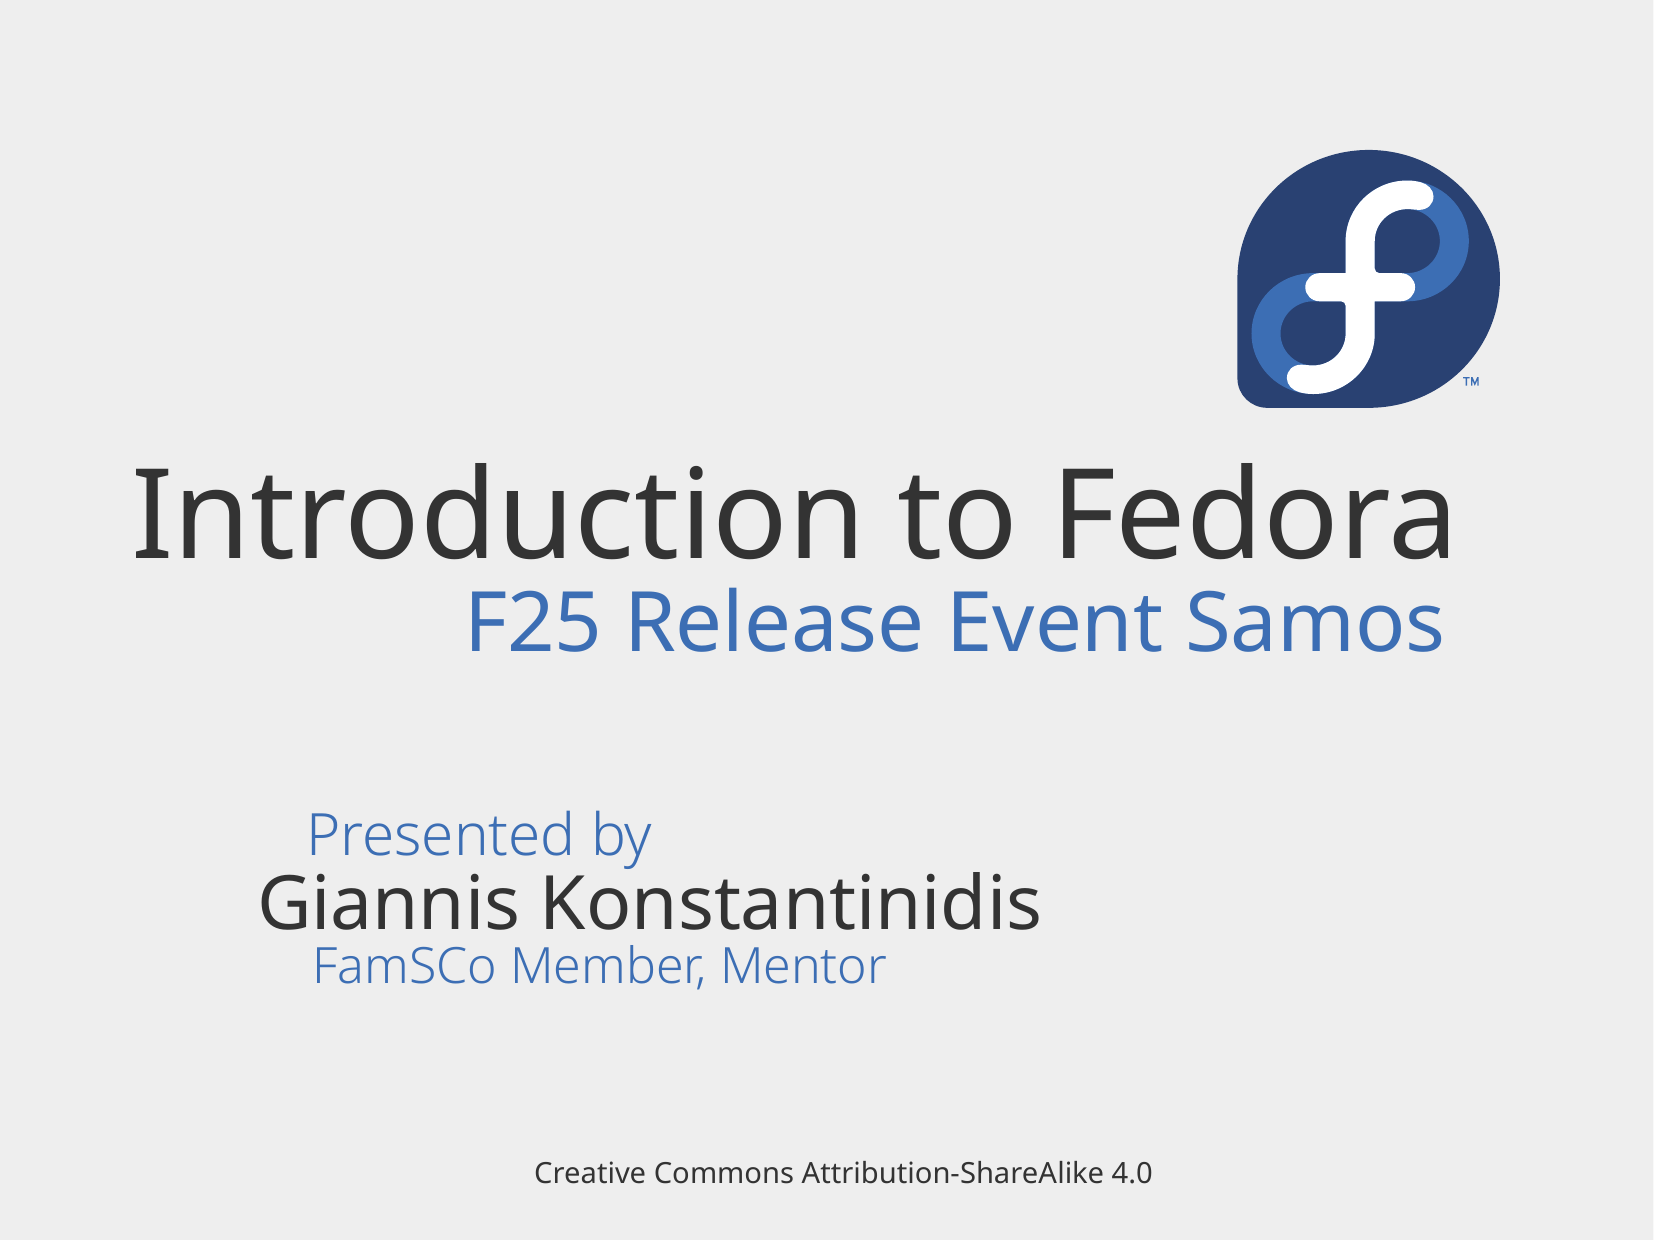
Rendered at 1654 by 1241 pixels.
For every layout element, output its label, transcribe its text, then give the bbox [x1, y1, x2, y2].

text_box Giannis Konstantinidis [242, 841, 1134, 949]
text_box Presented by [291, 785, 696, 872]
text_box Introduction to Fedora [37, 417, 1475, 613]
text_box Creative Commons Attribution-ShareAlike 4.0 [36, 1144, 1651, 1240]
picture [1237, 149, 1500, 408]
text_box FamSCo Member, Mentor [297, 922, 1072, 999]
subtitle F25 Release Event Samos [100, 613, 1447, 671]
